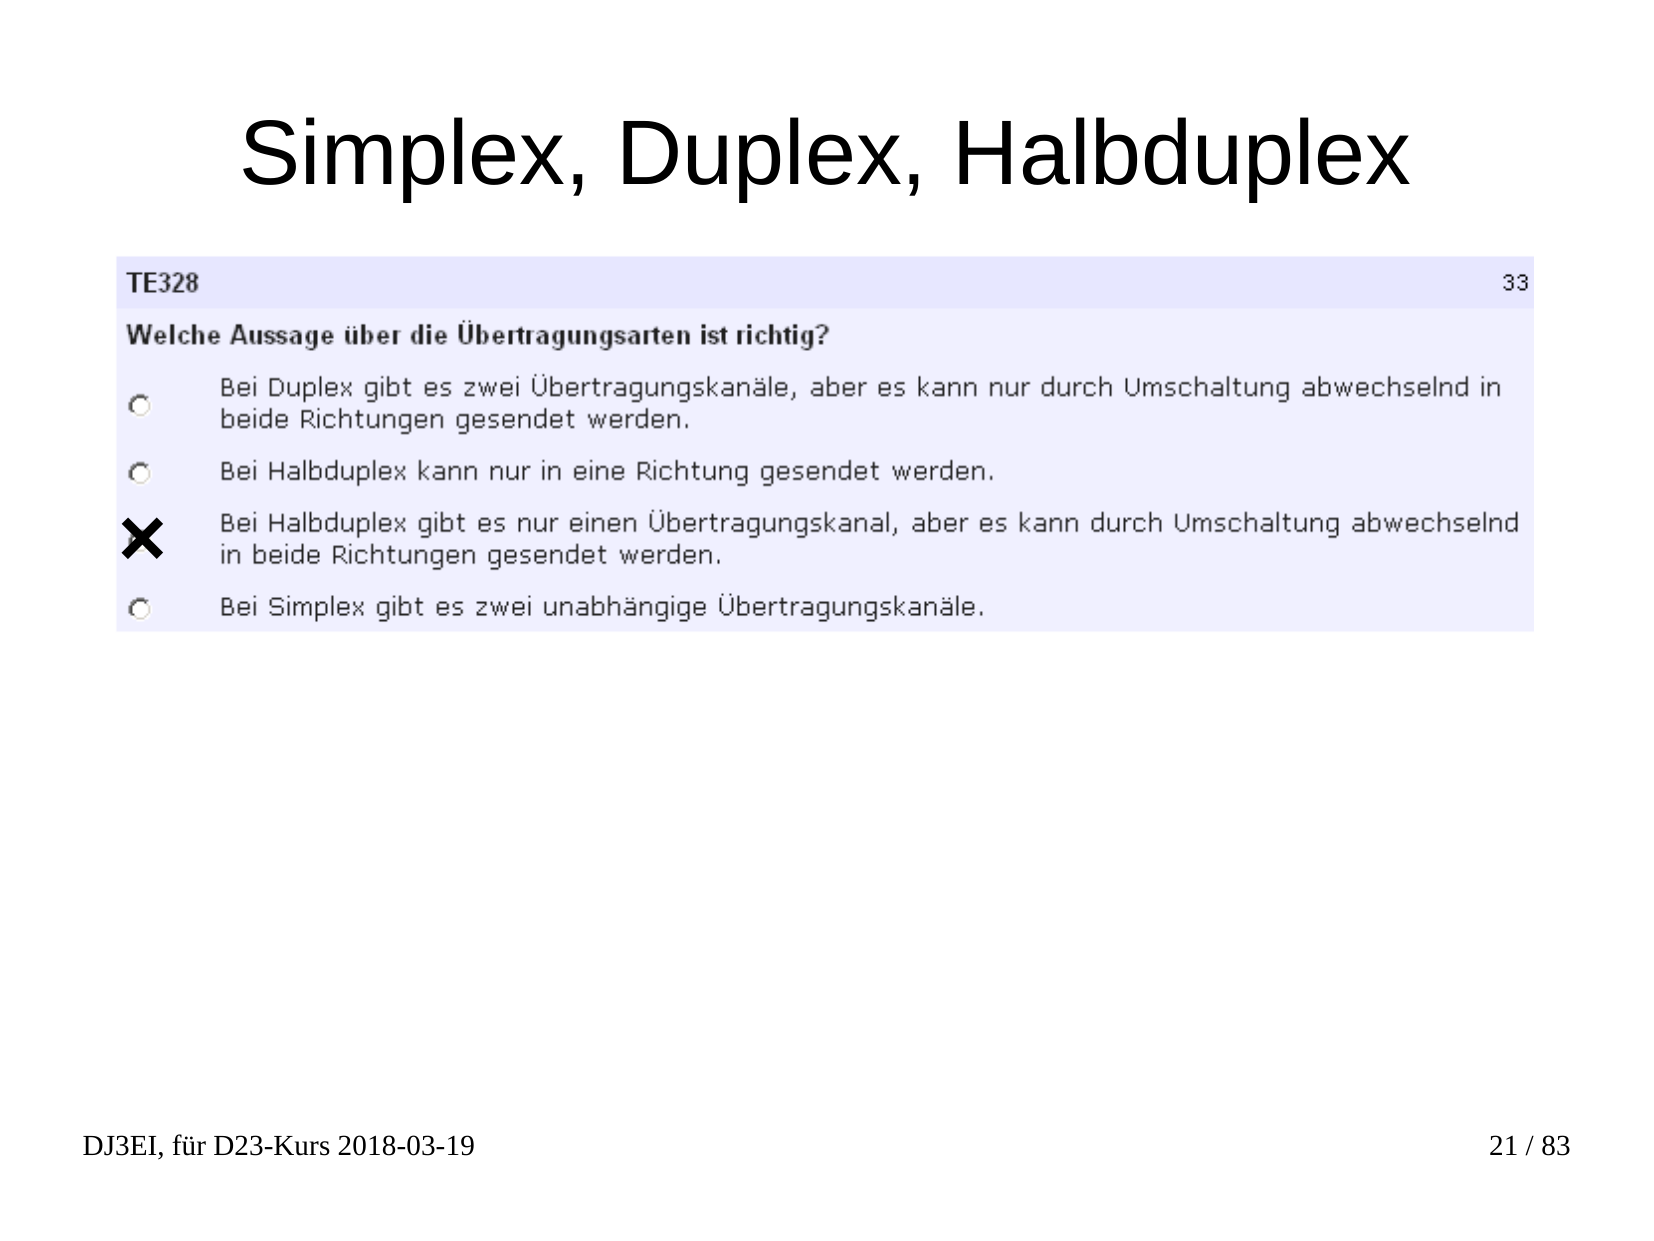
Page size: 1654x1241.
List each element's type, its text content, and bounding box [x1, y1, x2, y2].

title Simplex, Duplex, Halbduplex [82, 49, 1571, 257]
picture [109, 247, 1534, 638]
text_box × [103, 484, 166, 593]
